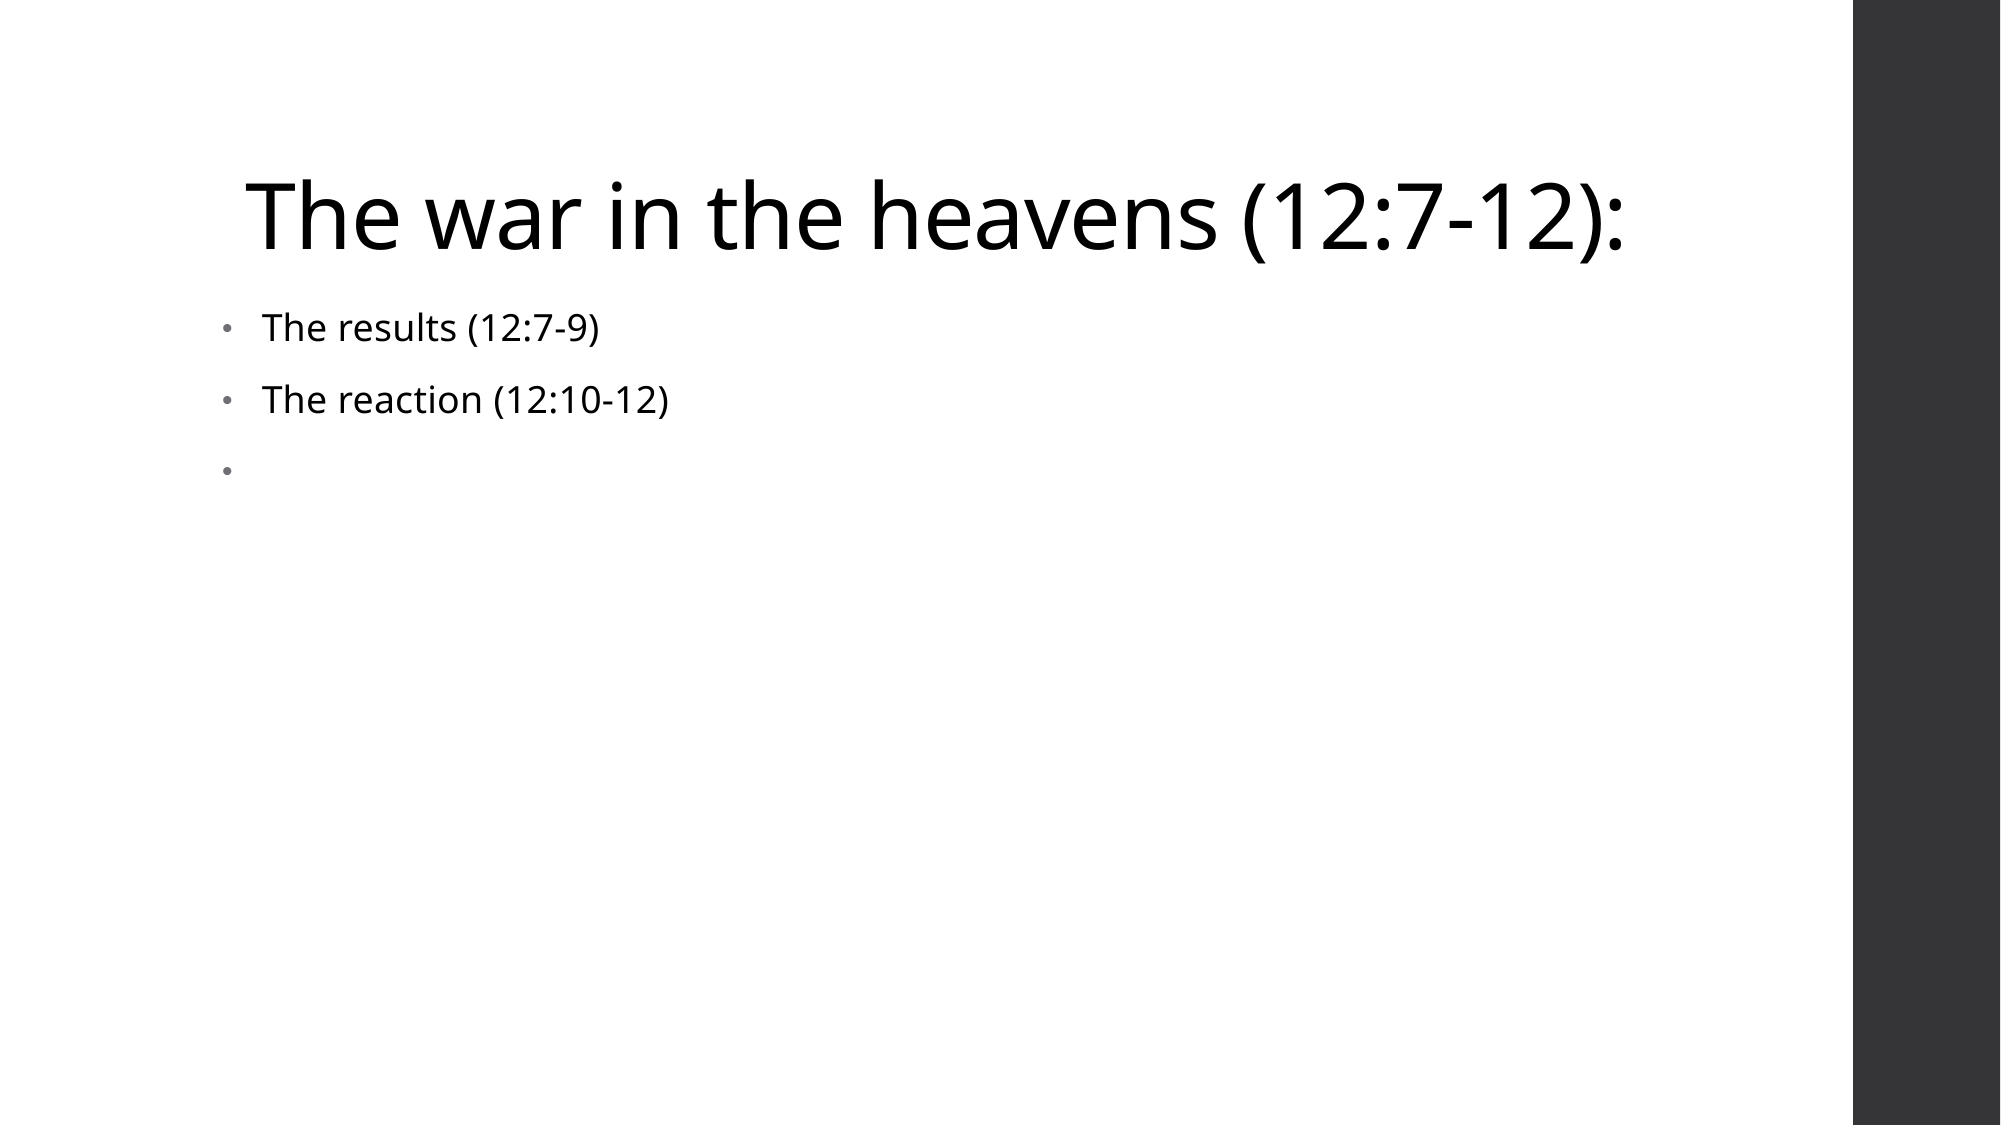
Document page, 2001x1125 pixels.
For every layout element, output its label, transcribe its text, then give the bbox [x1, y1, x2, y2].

list The results (12:7-9) The reaction (12:10-12) [206, 299, 1617, 1014]
title The war in the heavens (12:7-12): [206, 60, 1797, 278]
